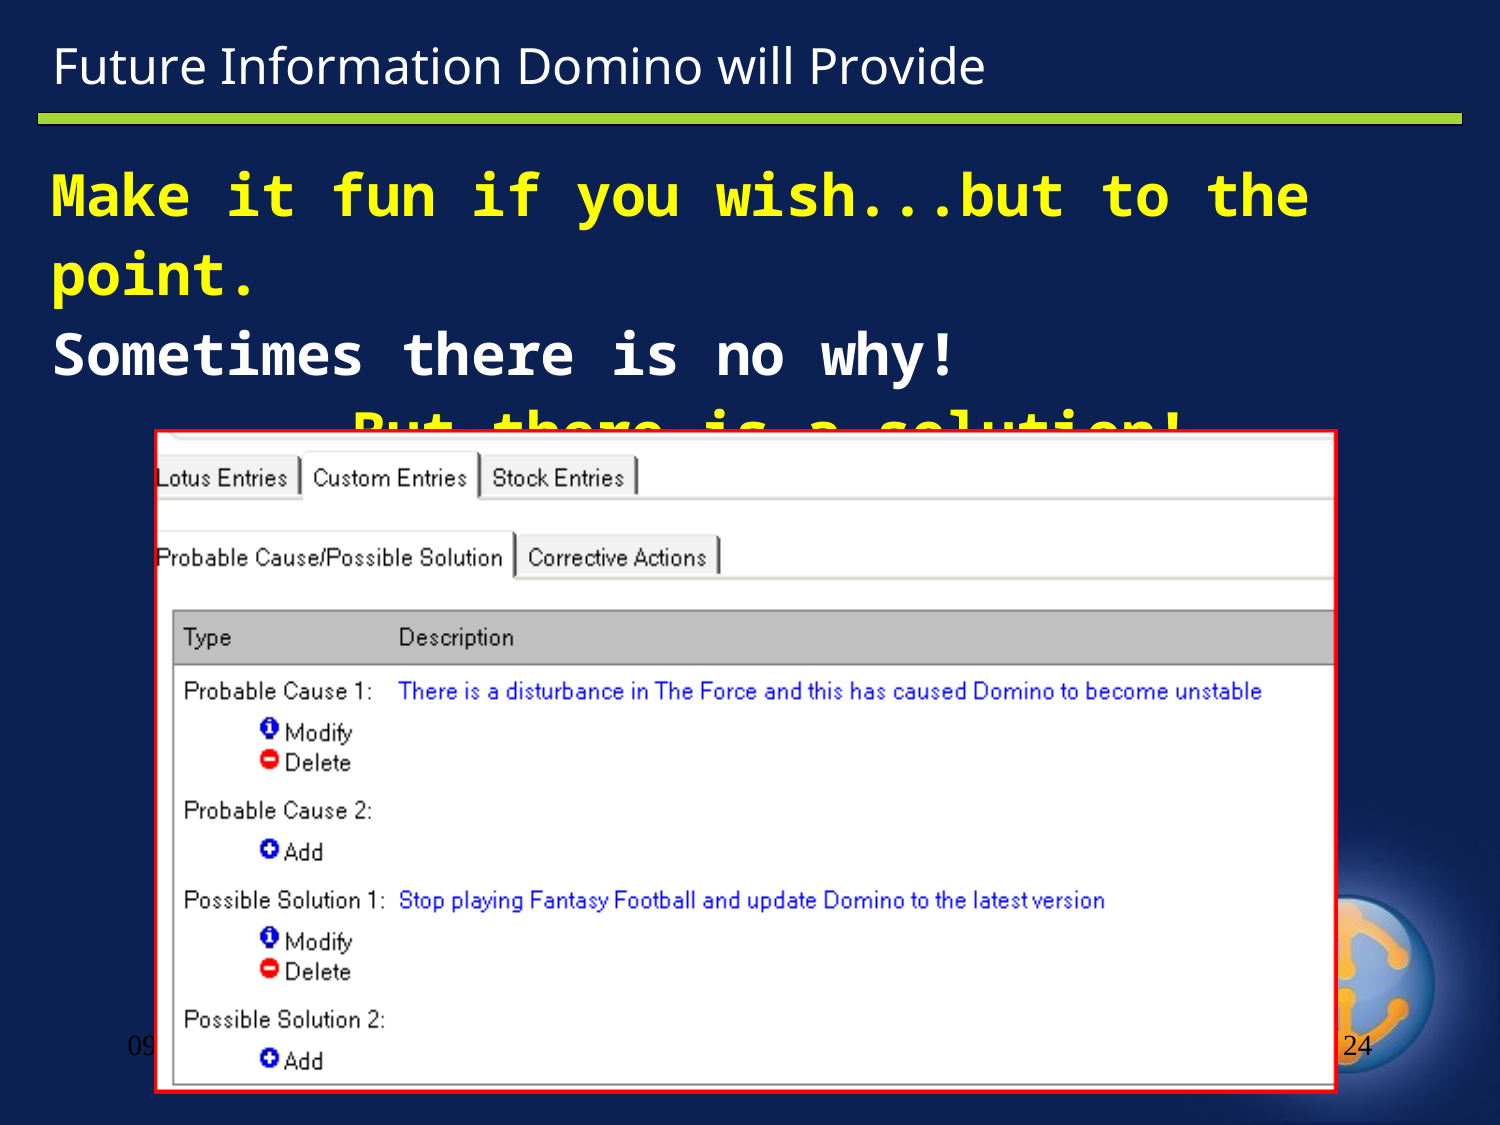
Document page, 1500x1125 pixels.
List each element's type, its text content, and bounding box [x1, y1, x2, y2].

text_box Make it fun if you wish...but to the point. Sometimes there is no why! But there is a solution! [36, 146, 1443, 428]
text_box [37, 112, 1463, 126]
picture [0, 0, 1500, 1125]
text_box Future Information Domino will Provide [37, 24, 1363, 96]
